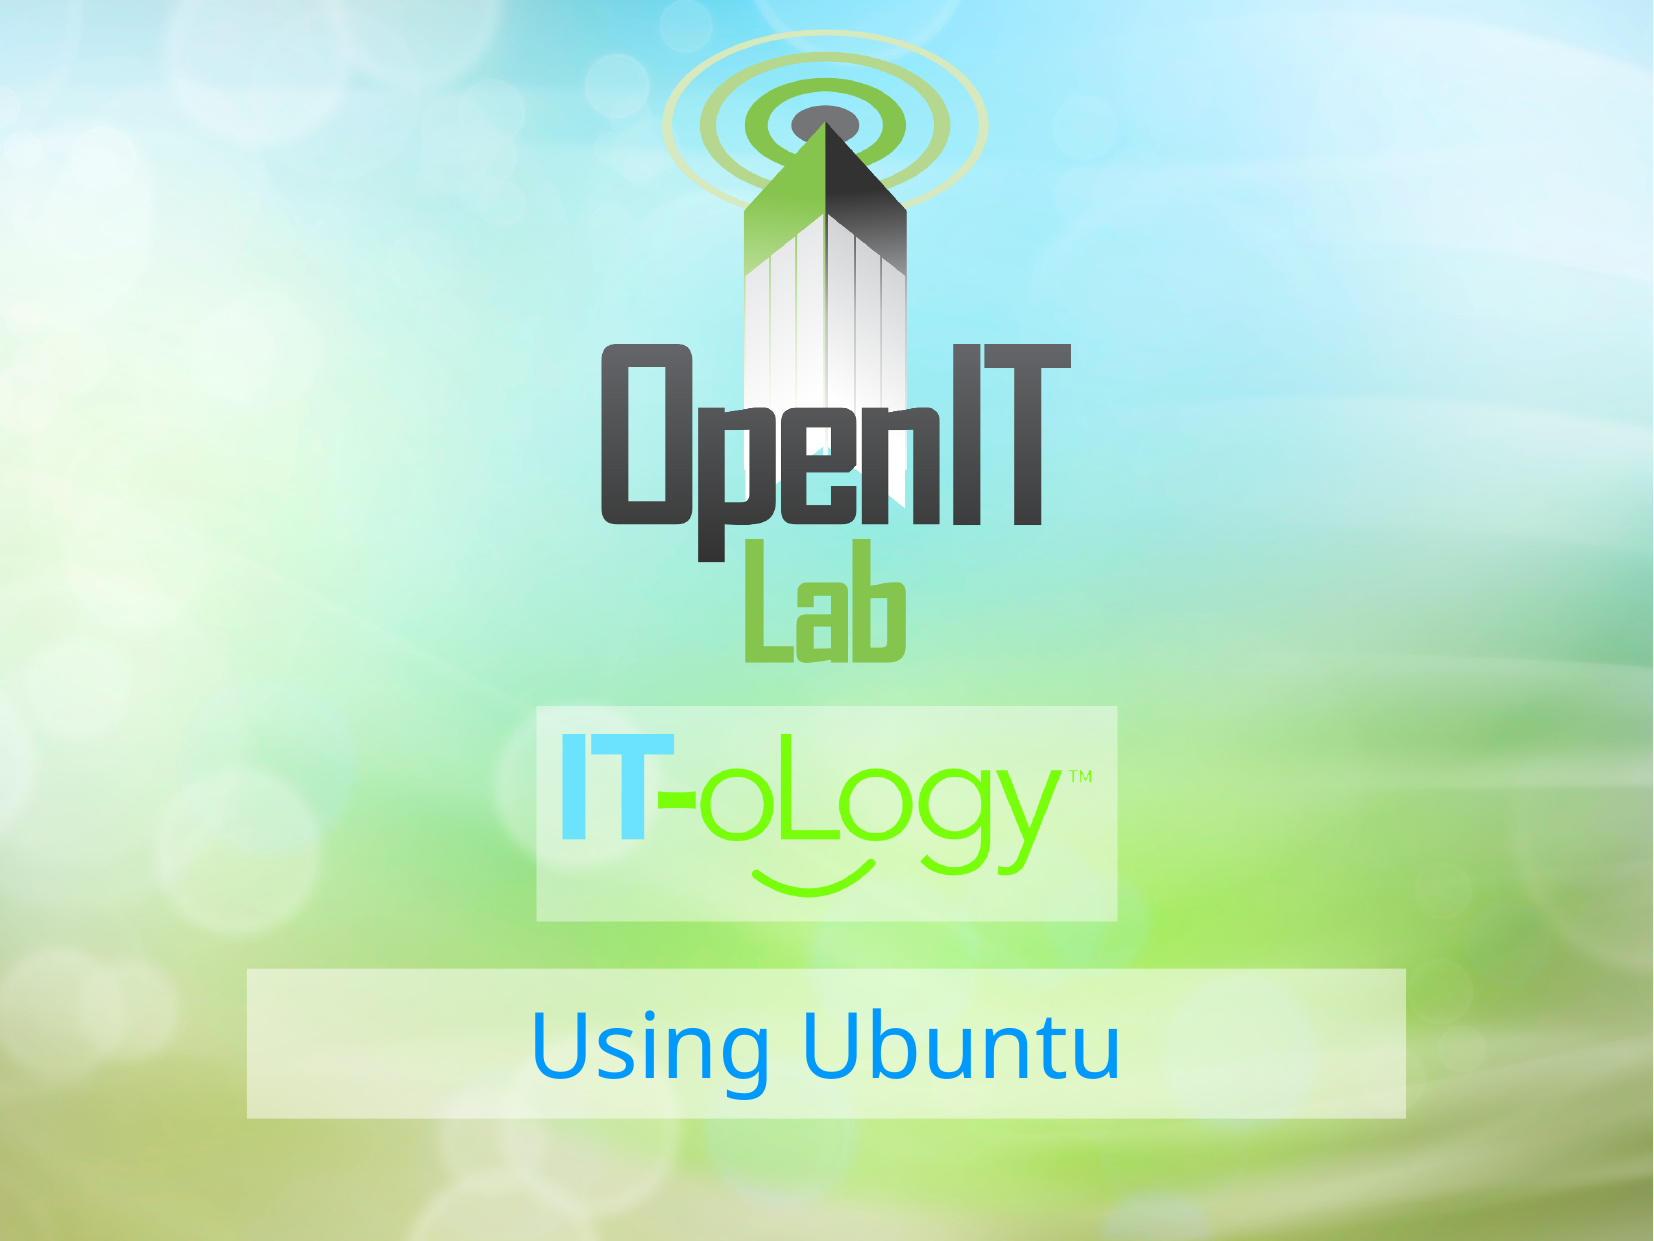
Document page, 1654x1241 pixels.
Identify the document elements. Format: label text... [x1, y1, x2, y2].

picture [0, 0, 1654, 1241]
title Using Ubuntu [246, 968, 1407, 1119]
